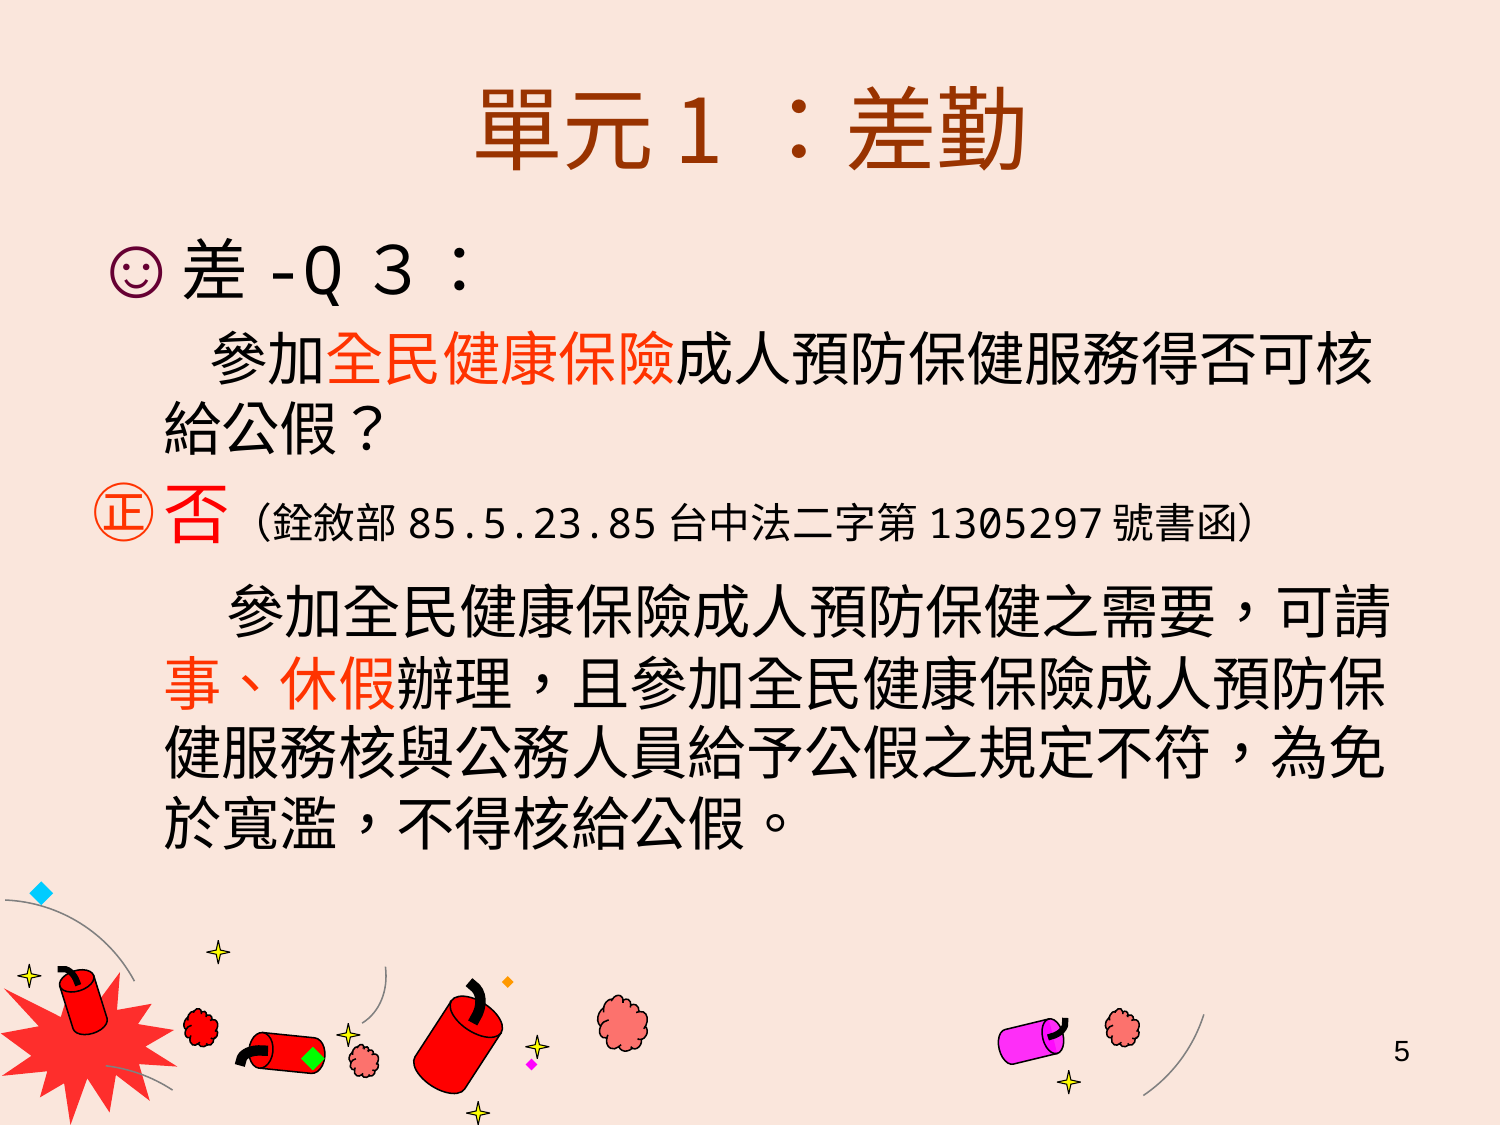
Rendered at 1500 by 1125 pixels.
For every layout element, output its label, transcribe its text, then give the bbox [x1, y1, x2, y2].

list 差-Q３： 參加全民健康保險成人預防保健服務得否可核給公假？ 否（銓敘部85.5.23.85台中法二字第1305297號書函） 參加全民健康保險成人預防保健之需要，可請事、休假辦理，且參加全民健康保險成人預防保健服務核與公務人員給予公假之規定不符，為免於寬濫，不得核給公假。 [75, 220, 1426, 905]
text_box <number> [1074, 1024, 1426, 1103]
title 單元1：差勤 [75, 45, 1426, 209]
